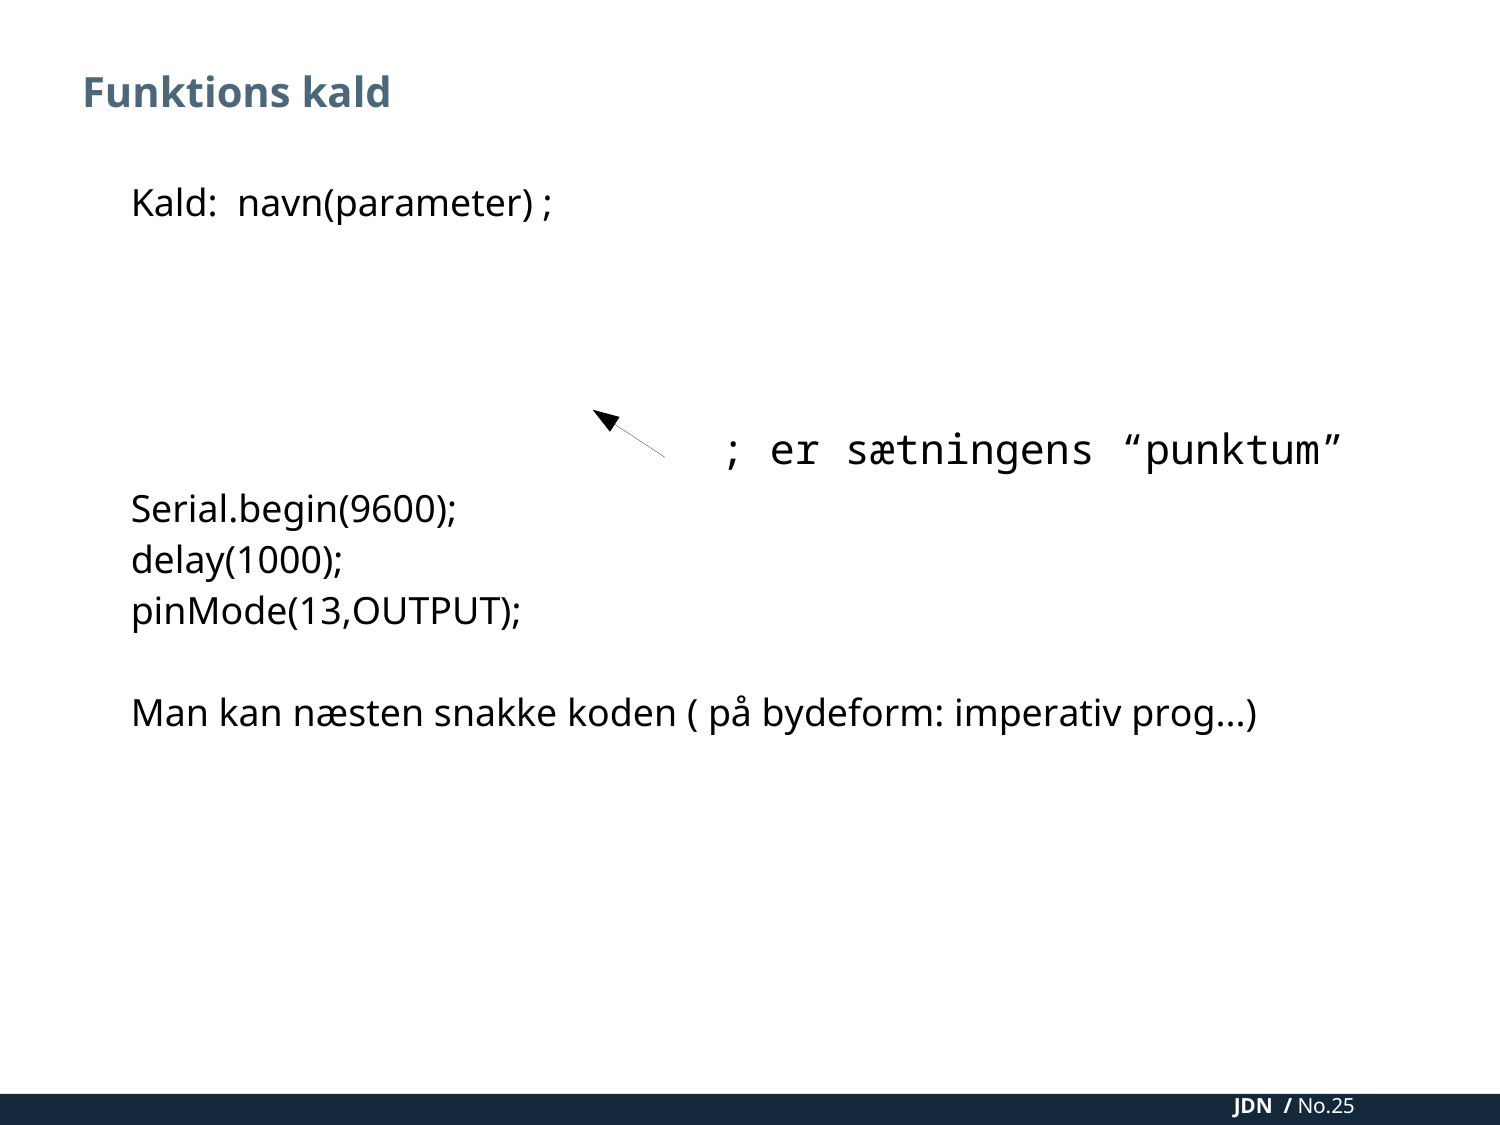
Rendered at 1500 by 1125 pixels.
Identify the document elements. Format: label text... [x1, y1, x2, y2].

text_box ; er sætningens “punktum” [705, 415, 1382, 481]
title Funktions kald [67, 34, 1416, 148]
list Kald: navn(parameter) ; Serial.begin(9600); delay(1000); pinMode(13,OUTPUT); Man kan næsten snakke koden ( på bydeform: imperativ prog...) [68, 176, 1462, 1094]
